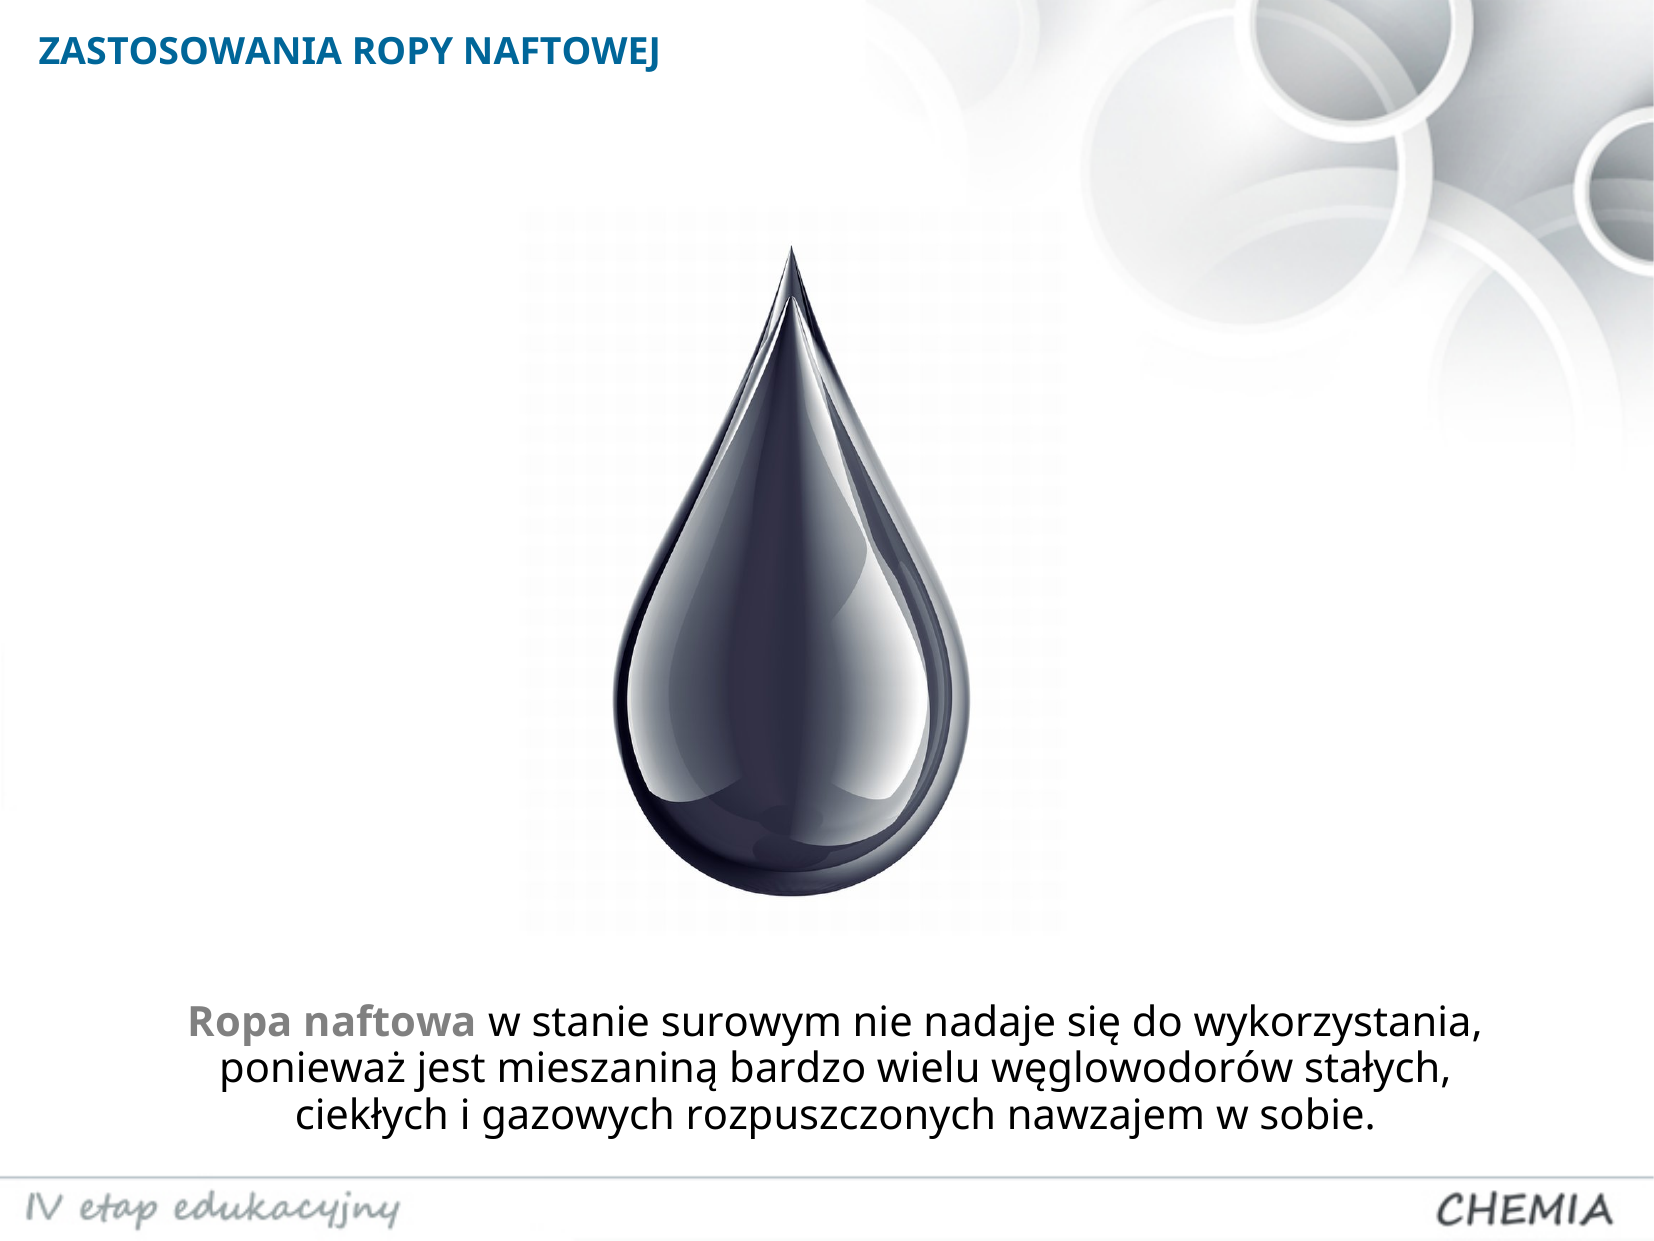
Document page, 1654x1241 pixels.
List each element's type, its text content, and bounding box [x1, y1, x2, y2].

picture [0, 0, 1654, 1241]
title Ropa naftowa w stanie surowym nie nadaje się do wykorzystania, ponieważ jest mieszaniną bardzo wielu węglowodorów stałych, ciekłych i gazowych rozpuszczonych nawzajem w sobie. [165, 986, 1506, 1152]
text_box ZASTOSOWANIA ROPY NAFTOWEJ [23, 23, 1276, 81]
